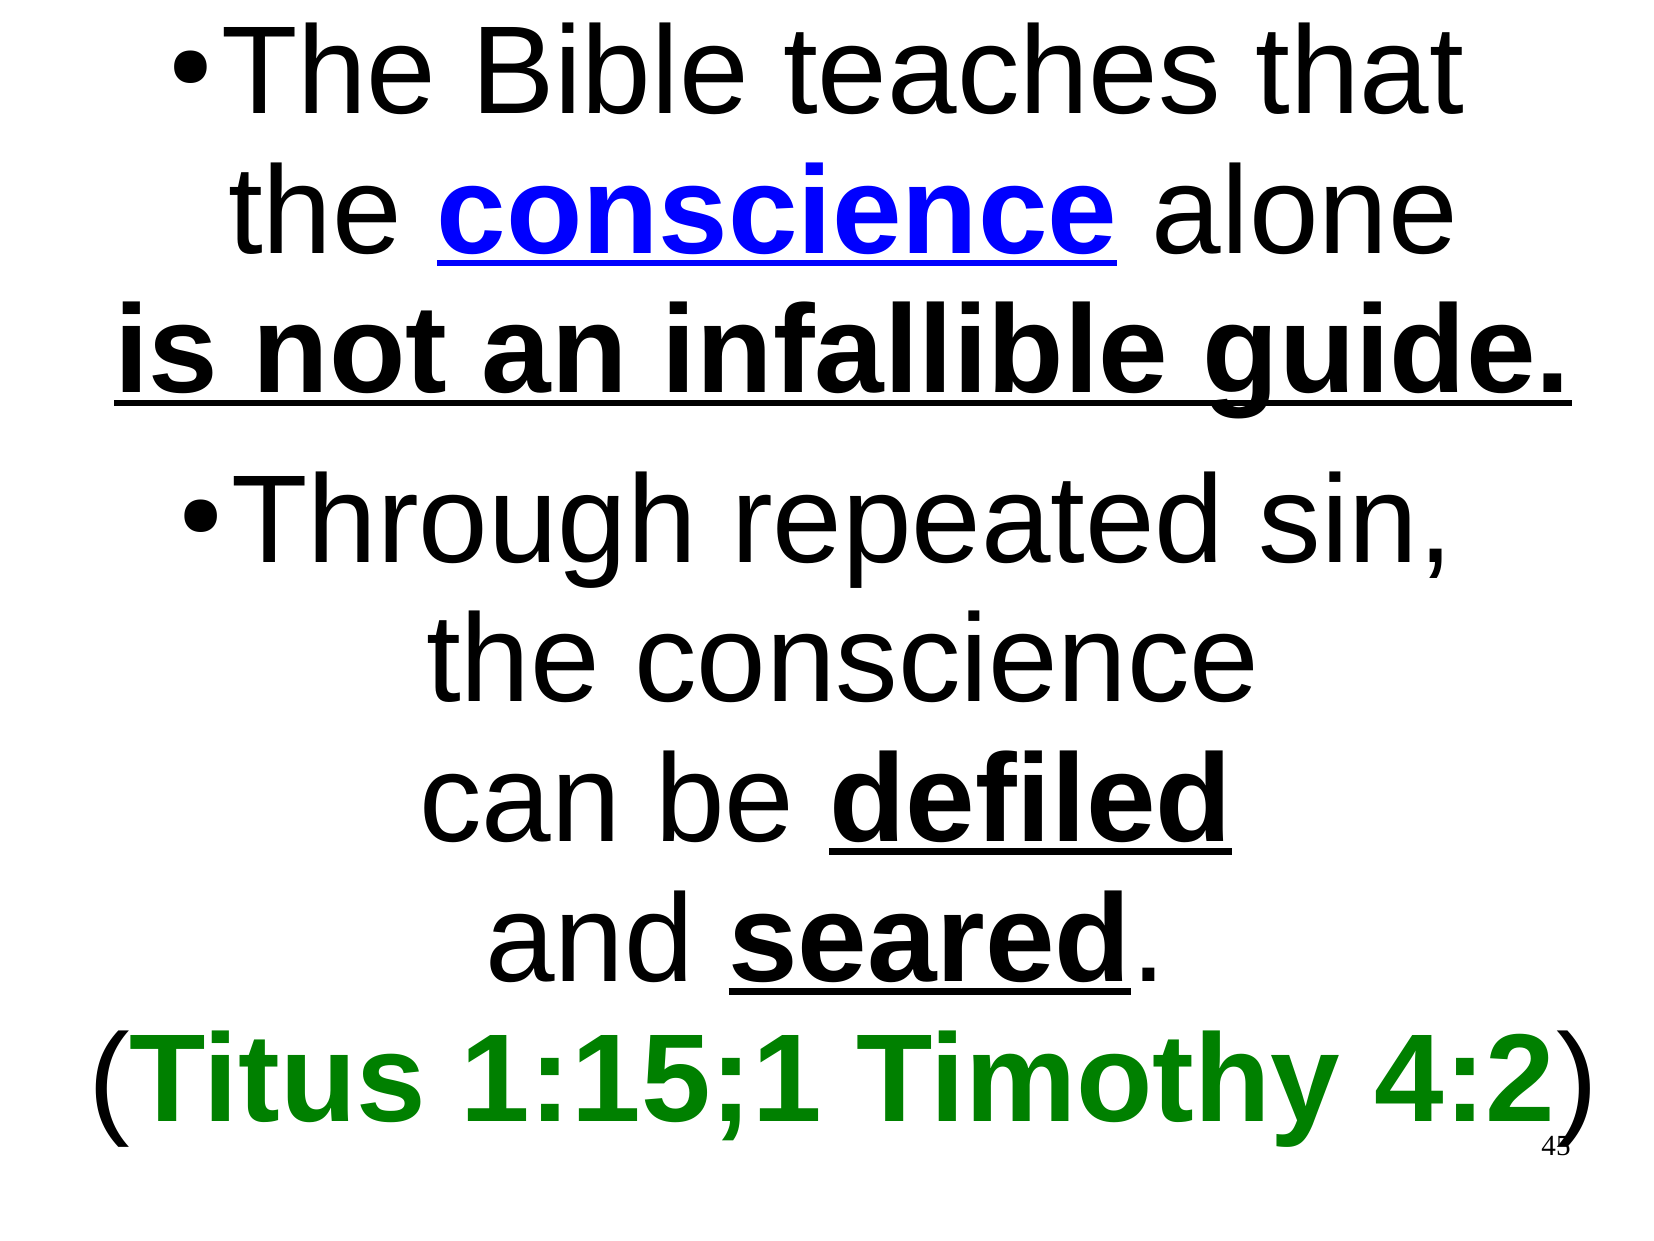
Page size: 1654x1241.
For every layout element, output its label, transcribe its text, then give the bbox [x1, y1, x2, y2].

list The Bible teaches that the conscience alone is not an infallible guide. Through repeated sin, the conscience can be defiled and seared. (Titus 1:15;1 Timothy 4:2) [0, 0, 1651, 1238]
